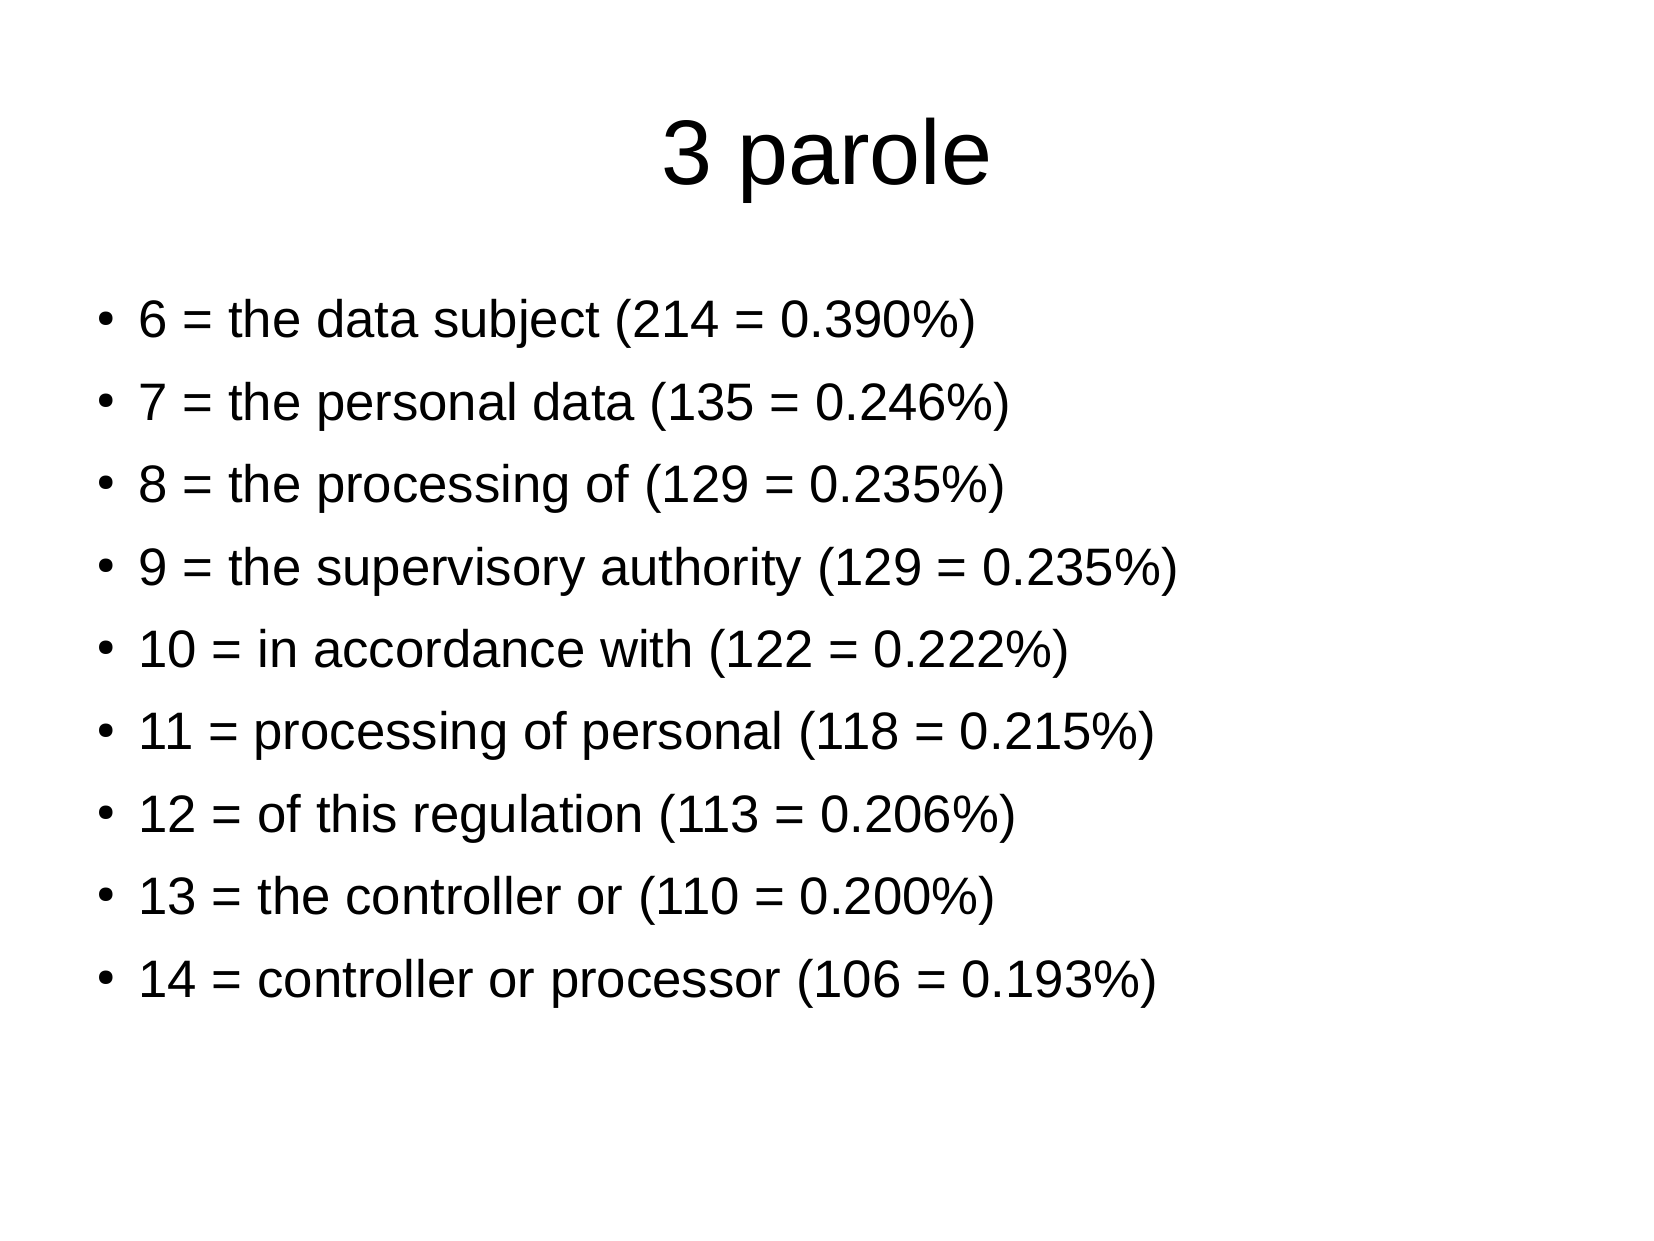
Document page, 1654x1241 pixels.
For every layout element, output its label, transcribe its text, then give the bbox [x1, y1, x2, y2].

list 6 = the data subject (214 = 0.390%) 7 = the personal data (135 = 0.246%) 8 = the processing of (129 = 0.235%) 9 = the supervisory authority (129 = 0.235%) 10 = in accordance with (122 = 0.222%) 11 = processing of personal (118 = 0.215%) 12 = of this regulation (113 = 0.206%) 13 = the controller or (110 = 0.200%) 14 = controller or processor (106 = 0.193%) [82, 290, 1571, 1010]
title 3 parole [82, 49, 1571, 257]
